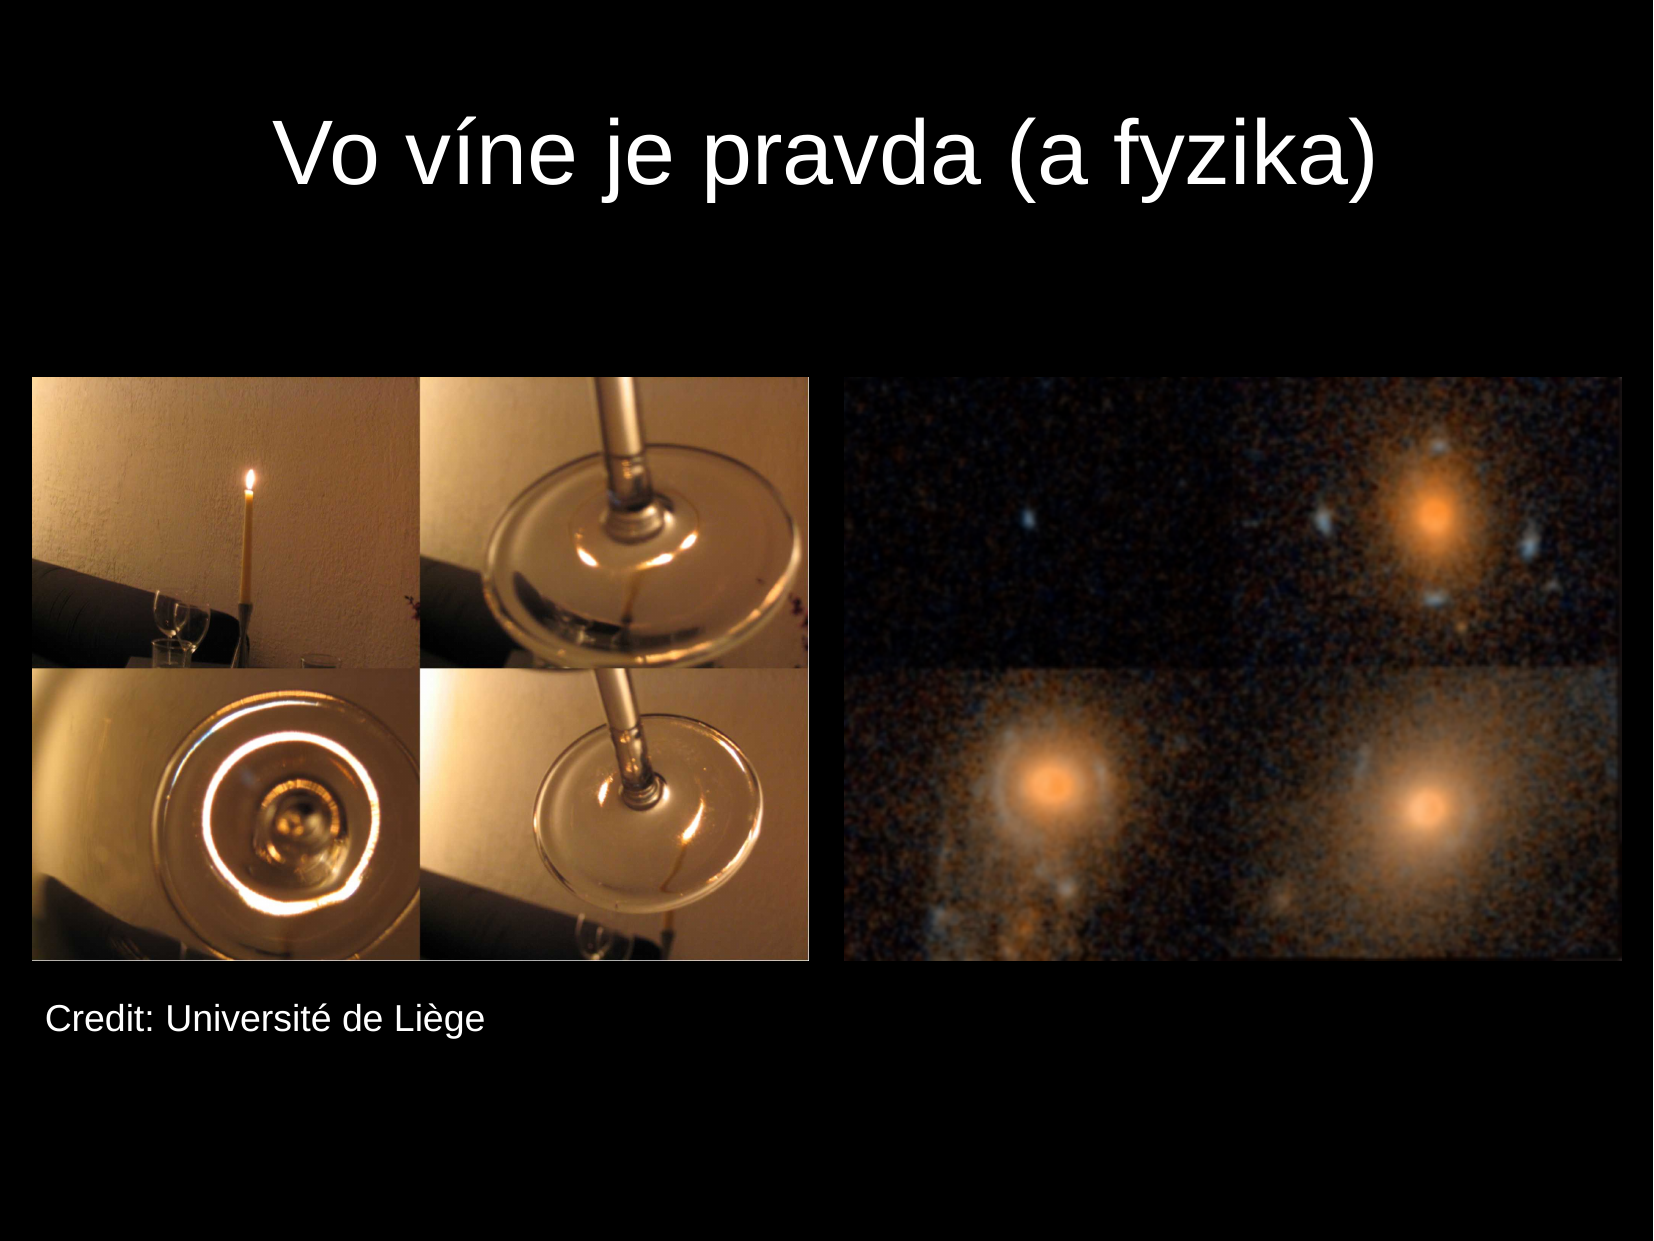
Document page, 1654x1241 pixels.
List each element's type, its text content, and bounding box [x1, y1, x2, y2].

title Vo víne je pravda (a fyzika) [82, 49, 1571, 257]
text_box Credit: Université de Liège [30, 990, 841, 1047]
picture [32, 377, 809, 961]
picture [844, 377, 1622, 961]
